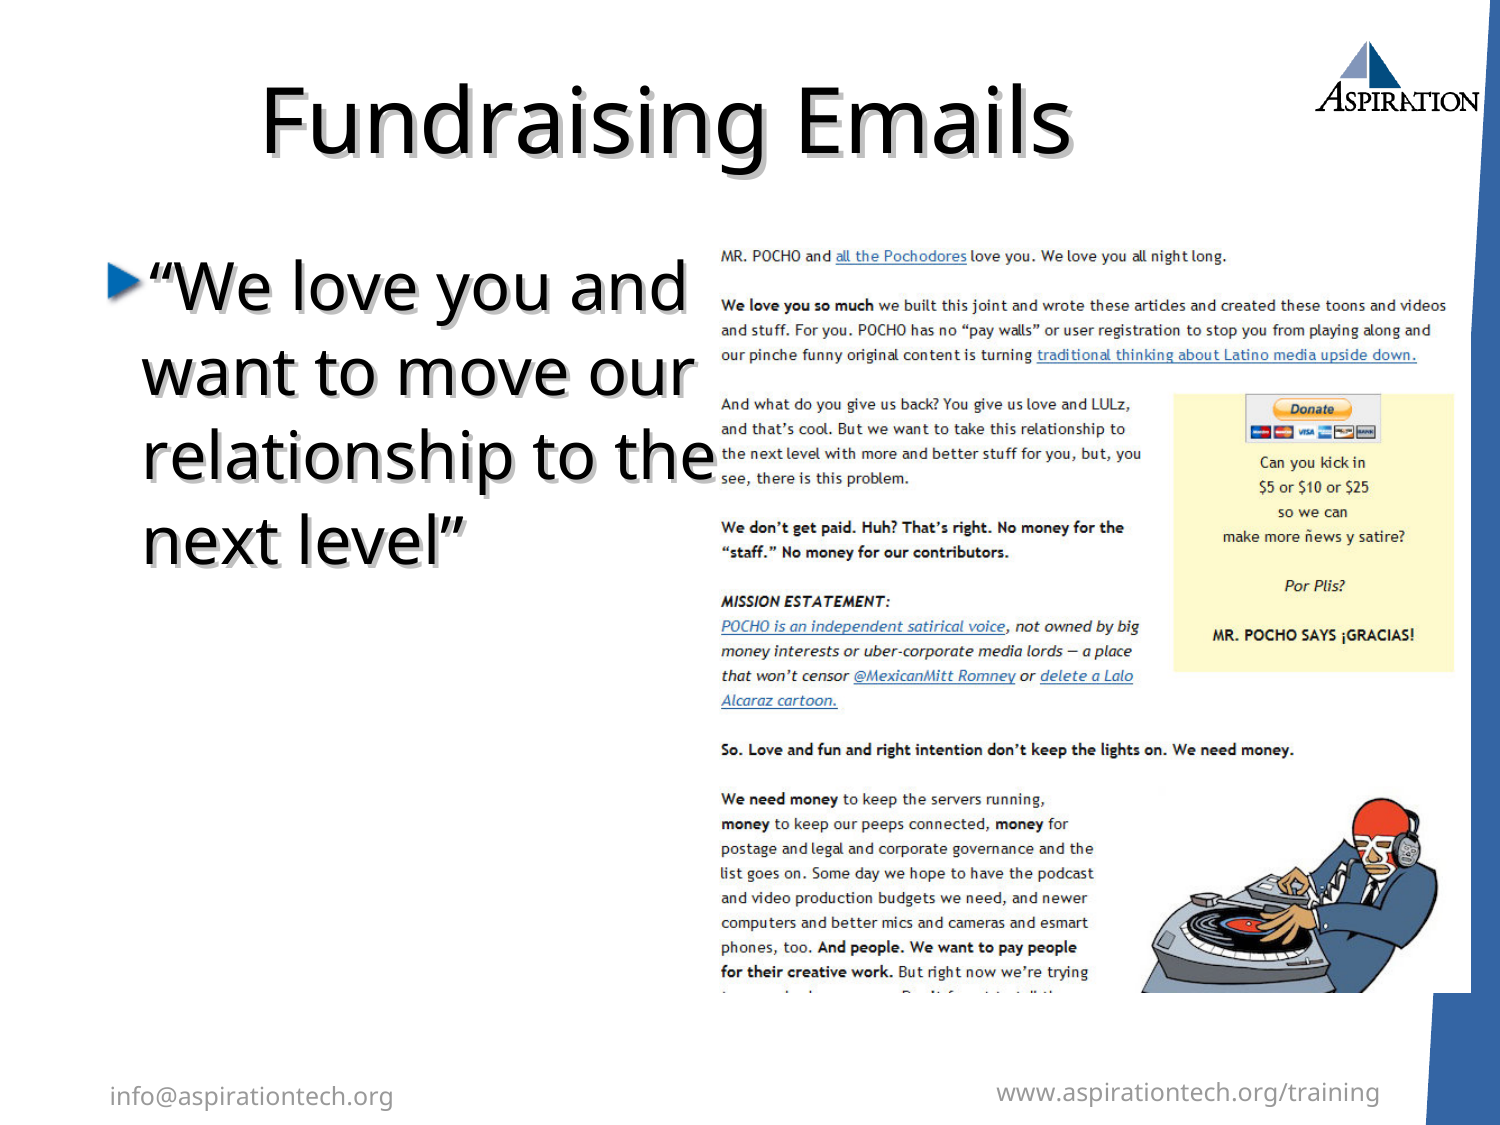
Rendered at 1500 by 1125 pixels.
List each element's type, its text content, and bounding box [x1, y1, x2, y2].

title Fundraising Emails [49, 19, 1284, 206]
picture [719, 239, 1471, 993]
list “We love you and want to move our relationship to the next level” [49, 238, 732, 892]
picture [1315, 41, 1480, 120]
